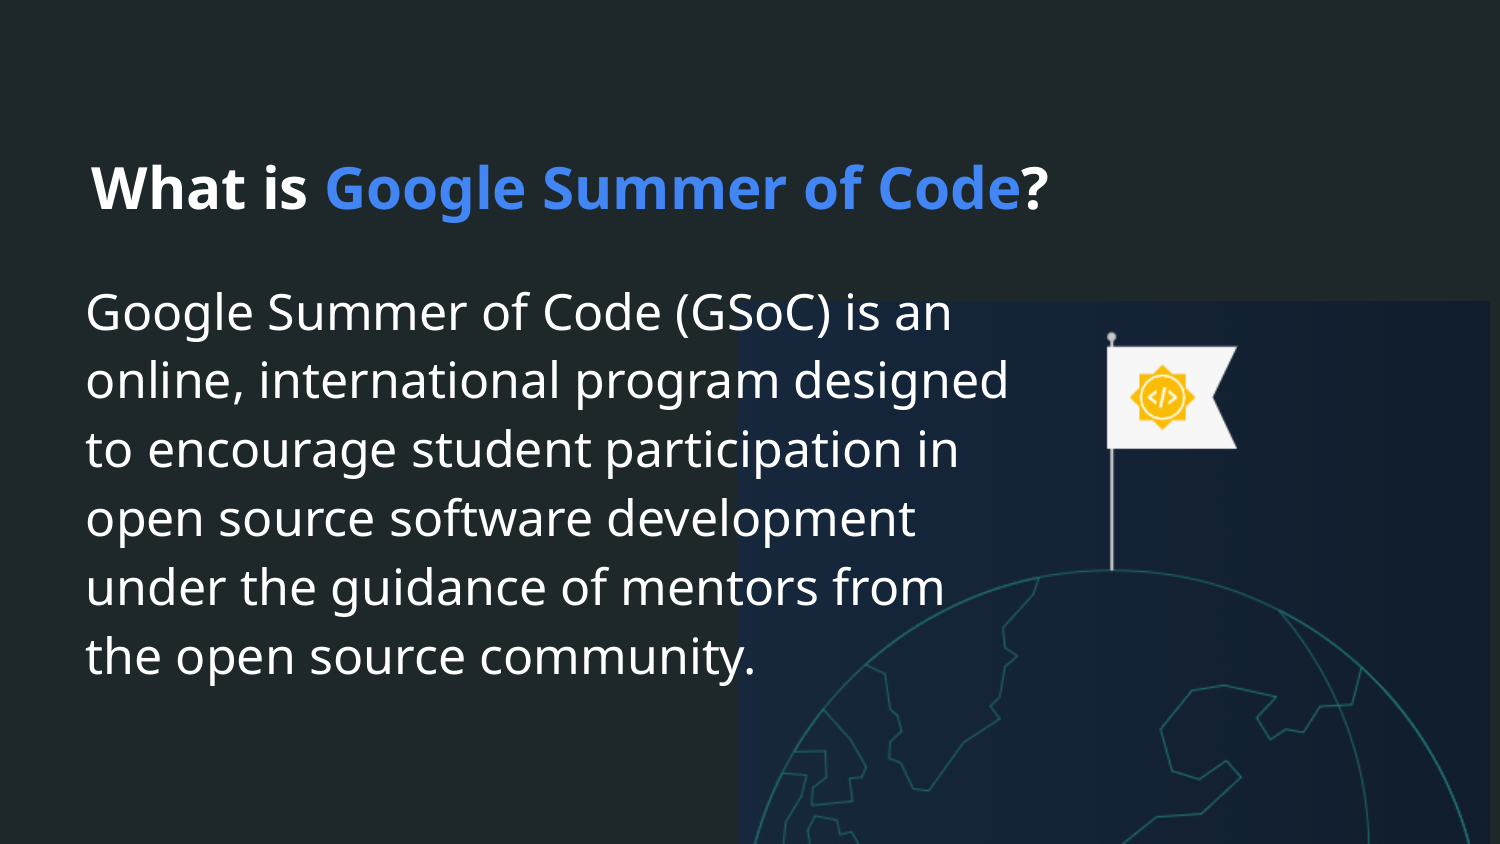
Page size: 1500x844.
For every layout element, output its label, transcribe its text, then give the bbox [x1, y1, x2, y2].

text_box What is Google Summer of Code? [76, 136, 1282, 237]
picture [737, 301, 1490, 844]
text_box Google Summer of Code (GSoC) is an online, international program designed to encourage student participation in open source software development under the guidance of mentors from the open source community. [70, 255, 1052, 700]
